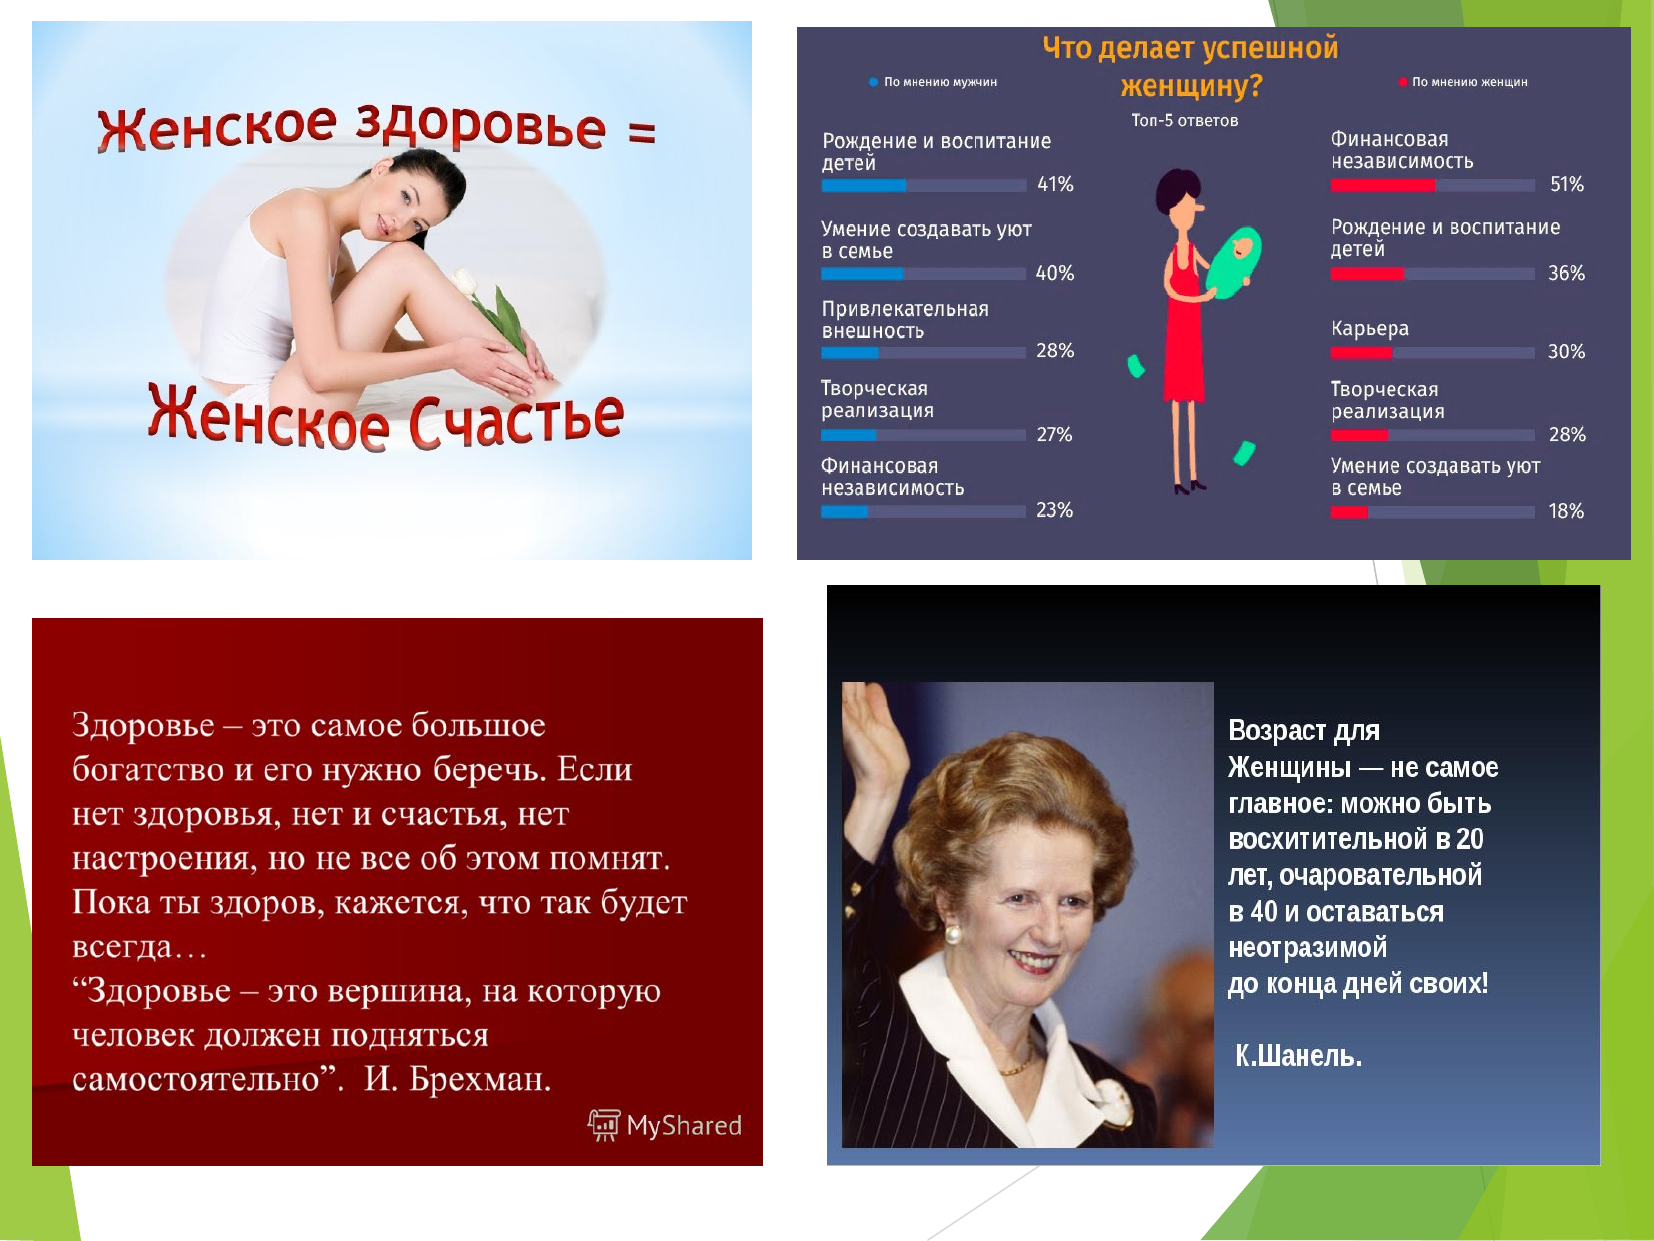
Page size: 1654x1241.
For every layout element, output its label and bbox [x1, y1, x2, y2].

picture [32, 618, 763, 1166]
picture [827, 585, 1601, 1166]
picture [32, 21, 752, 560]
picture [797, 27, 1631, 560]
